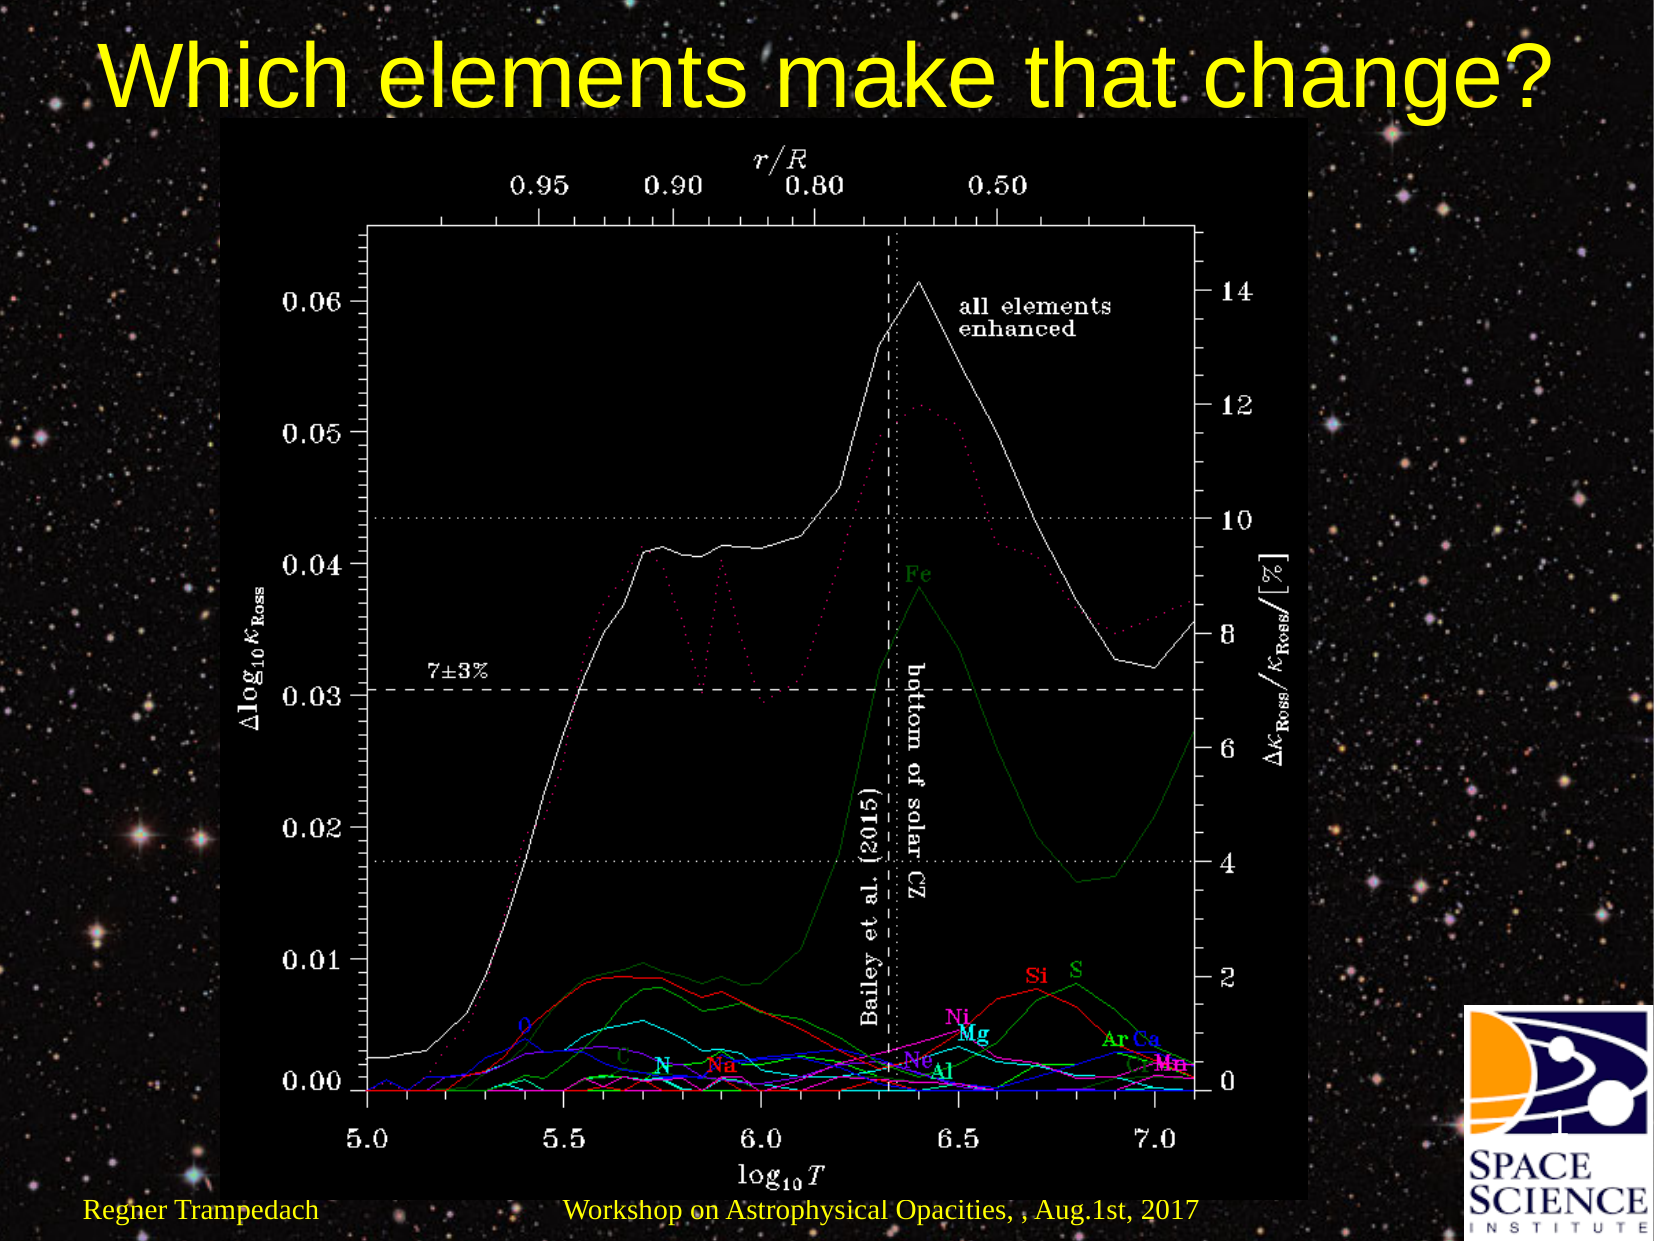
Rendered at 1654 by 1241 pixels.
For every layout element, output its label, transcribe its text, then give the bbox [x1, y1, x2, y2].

title Which elements make that change? [82, 2, 1571, 151]
picture [0, 0, 1654, 1241]
